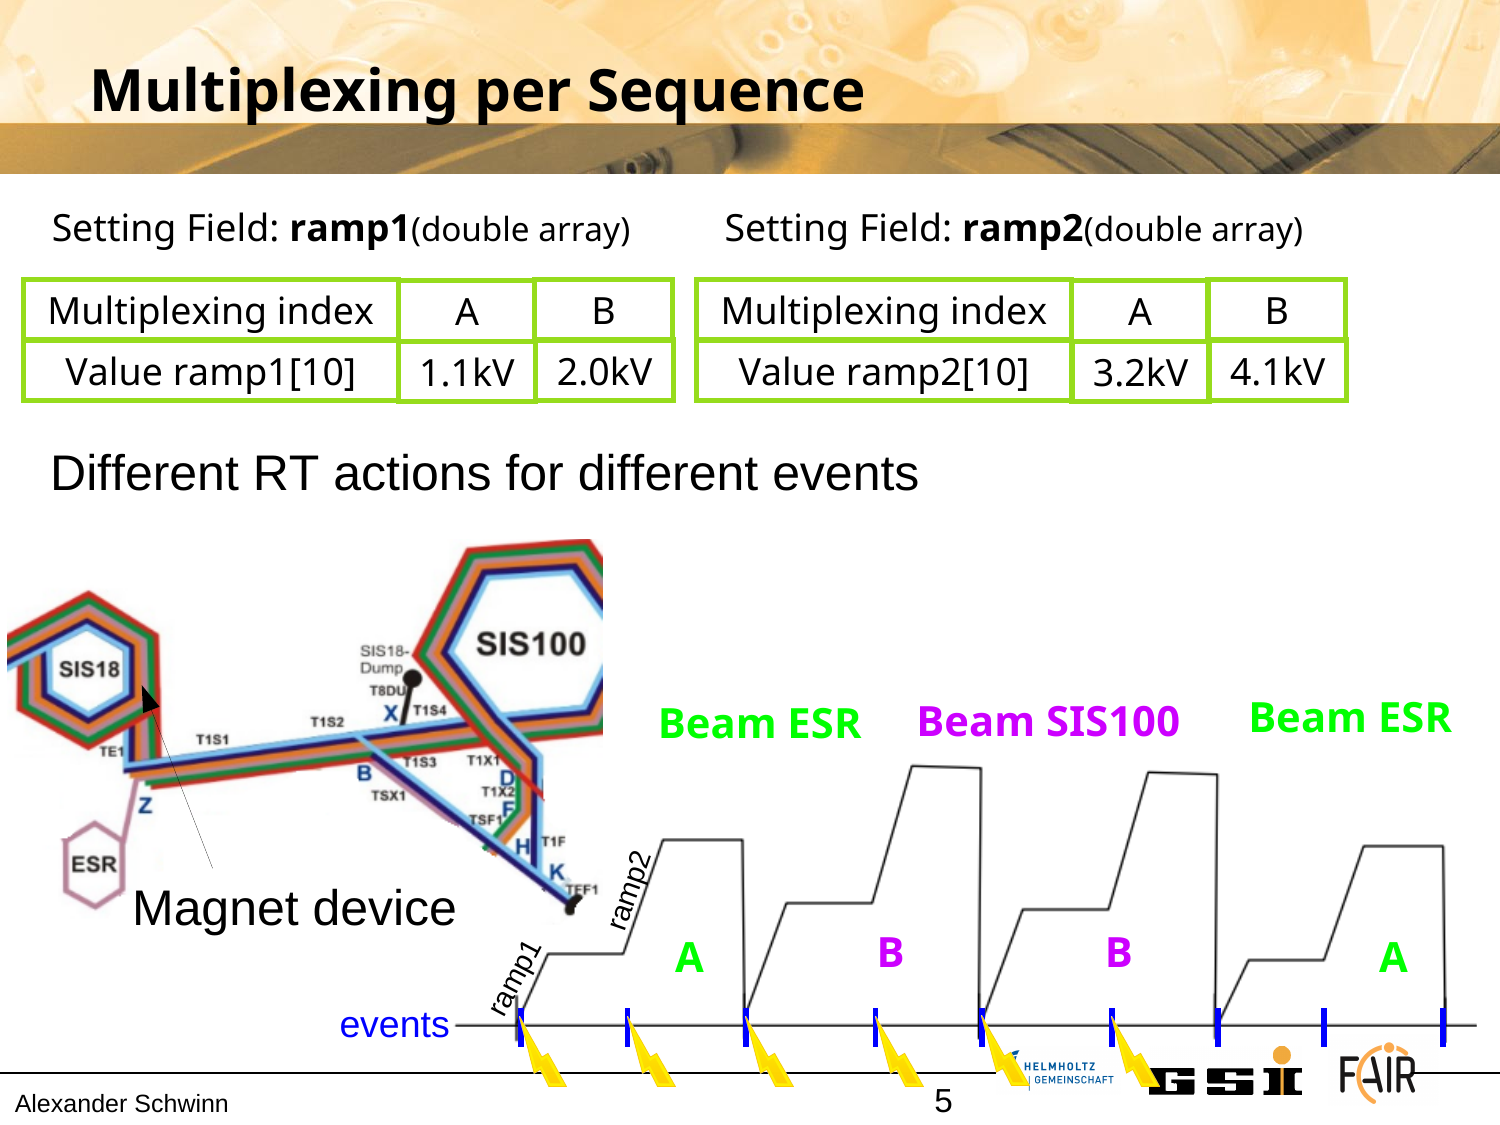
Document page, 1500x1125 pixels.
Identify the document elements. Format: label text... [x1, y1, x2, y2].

text_box ramp1 [464, 915, 562, 1038]
text_box Magnet device [117, 868, 473, 944]
text_box B [534, 279, 673, 341]
text_box Multiplexing per Sequence [75, 45, 1426, 233]
text_box Beam SIS100 [901, 686, 1196, 753]
text_box Setting Field: ramp2(double array) [709, 196, 1319, 258]
text_box A [398, 280, 534, 341]
text_box Value ramp2[10] [696, 340, 1071, 401]
text_box Value ramp1[10] [23, 340, 398, 401]
text_box Multiplexing index [23, 279, 399, 340]
text_box Multiplexing index [696, 279, 1072, 340]
text_box ramp2 [584, 828, 670, 951]
text_box B [1089, 917, 1148, 984]
text_box 1.1kV [398, 341, 536, 402]
text_box A [1364, 922, 1423, 989]
text_box B [861, 917, 920, 984]
text_box Beam ESR [643, 688, 877, 755]
picture [0, 0, 1500, 175]
text_box Beam ESR [1233, 683, 1467, 749]
text_box 4.1kV [1209, 340, 1347, 401]
text_box A [660, 922, 719, 989]
text_box events [324, 992, 519, 1052]
text_box Setting Field: ramp1(double array) [37, 196, 646, 258]
text_box B [1208, 279, 1346, 341]
picture [7, 539, 1477, 1106]
text_box 2.0kV [535, 340, 674, 401]
text_box A [1071, 280, 1208, 341]
text_box 3.2kV [1071, 341, 1210, 402]
text_box Different RT actions for different events [35, 433, 932, 508]
